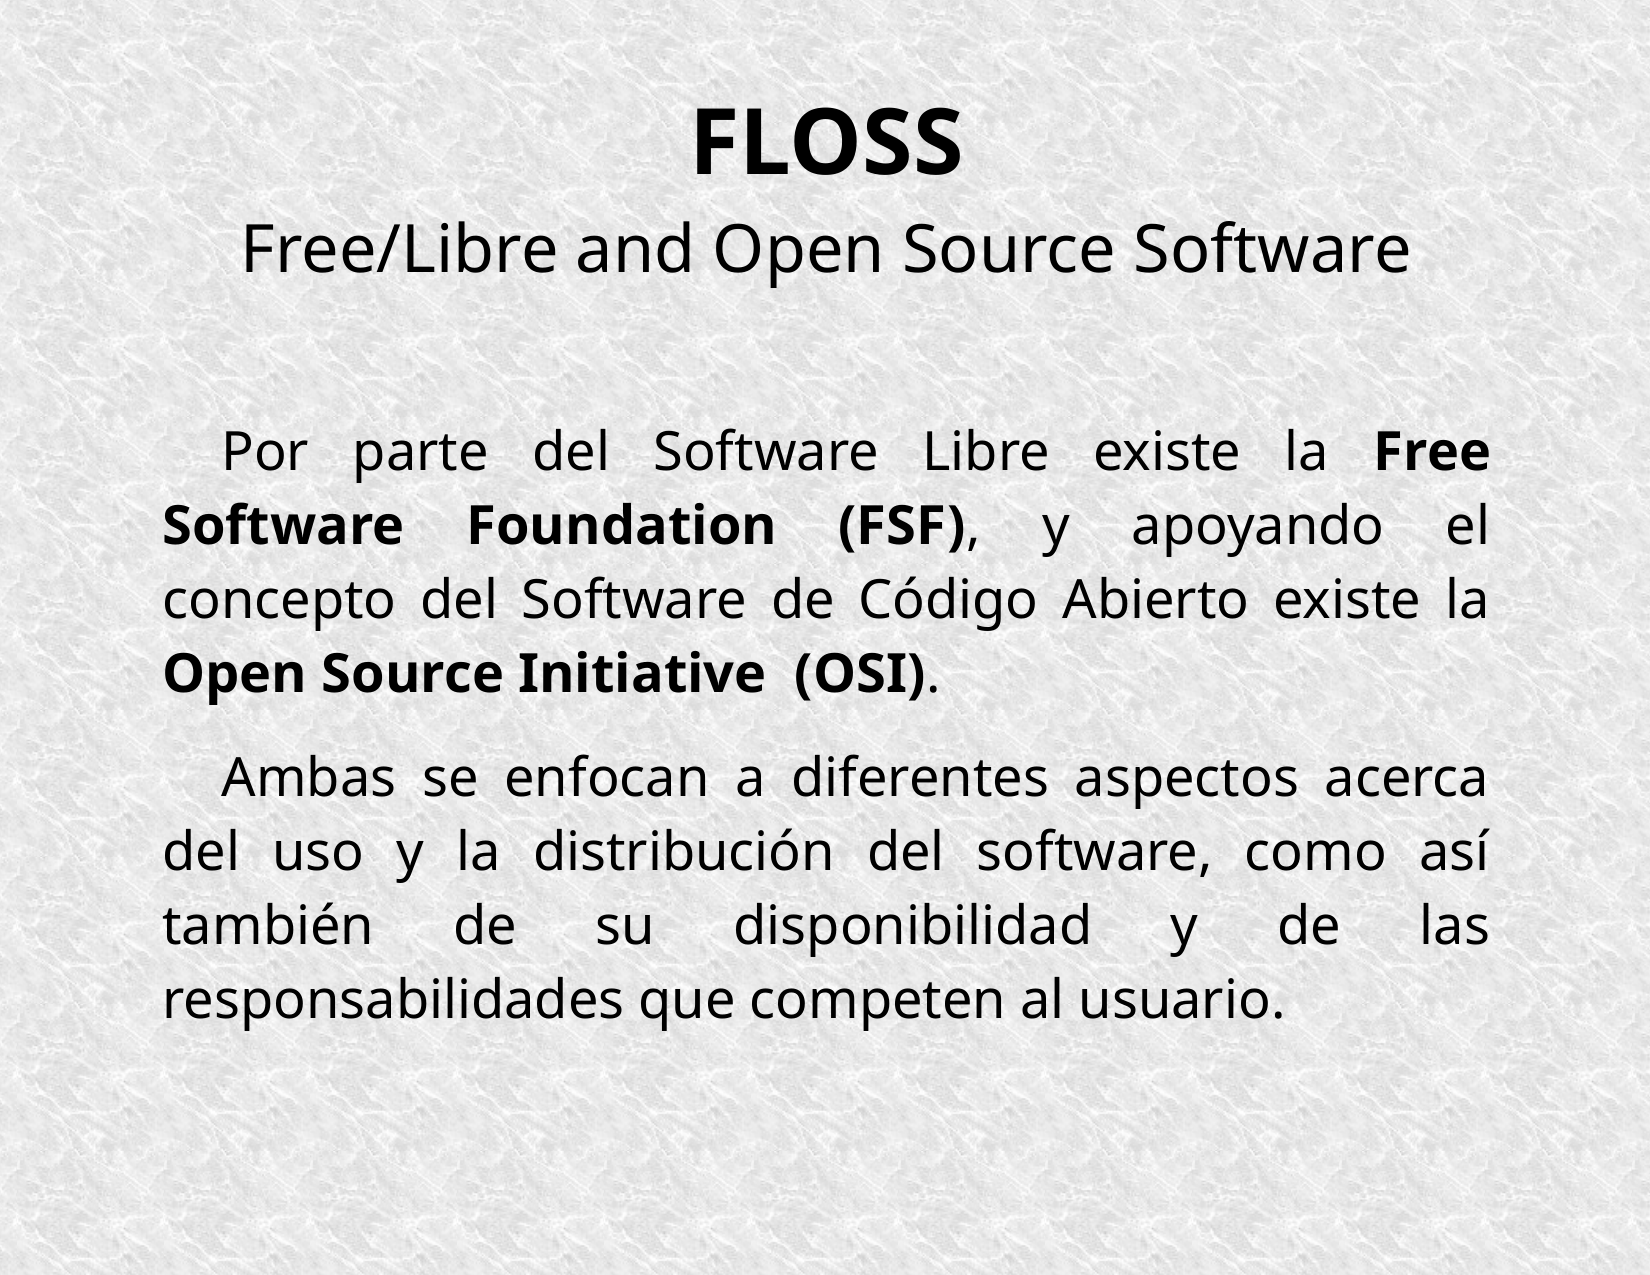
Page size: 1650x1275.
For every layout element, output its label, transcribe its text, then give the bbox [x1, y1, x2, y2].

text_box FLOSS Free/Libre and Open Source Software [118, 43, 1536, 325]
text_box Por parte del Software Libre existe la Free Software Foundation (FSF), y apoyando el concepto del Software de Código Abierto existe la Open Source Initiative (OSI). Ambas se enfocan a diferentes aspectos acerca del uso y la distribución del software, como así también de su disponibilidad y de las responsabilidades que competen al usuario. [147, 354, 1506, 1093]
picture [0, 0, 1650, 1275]
